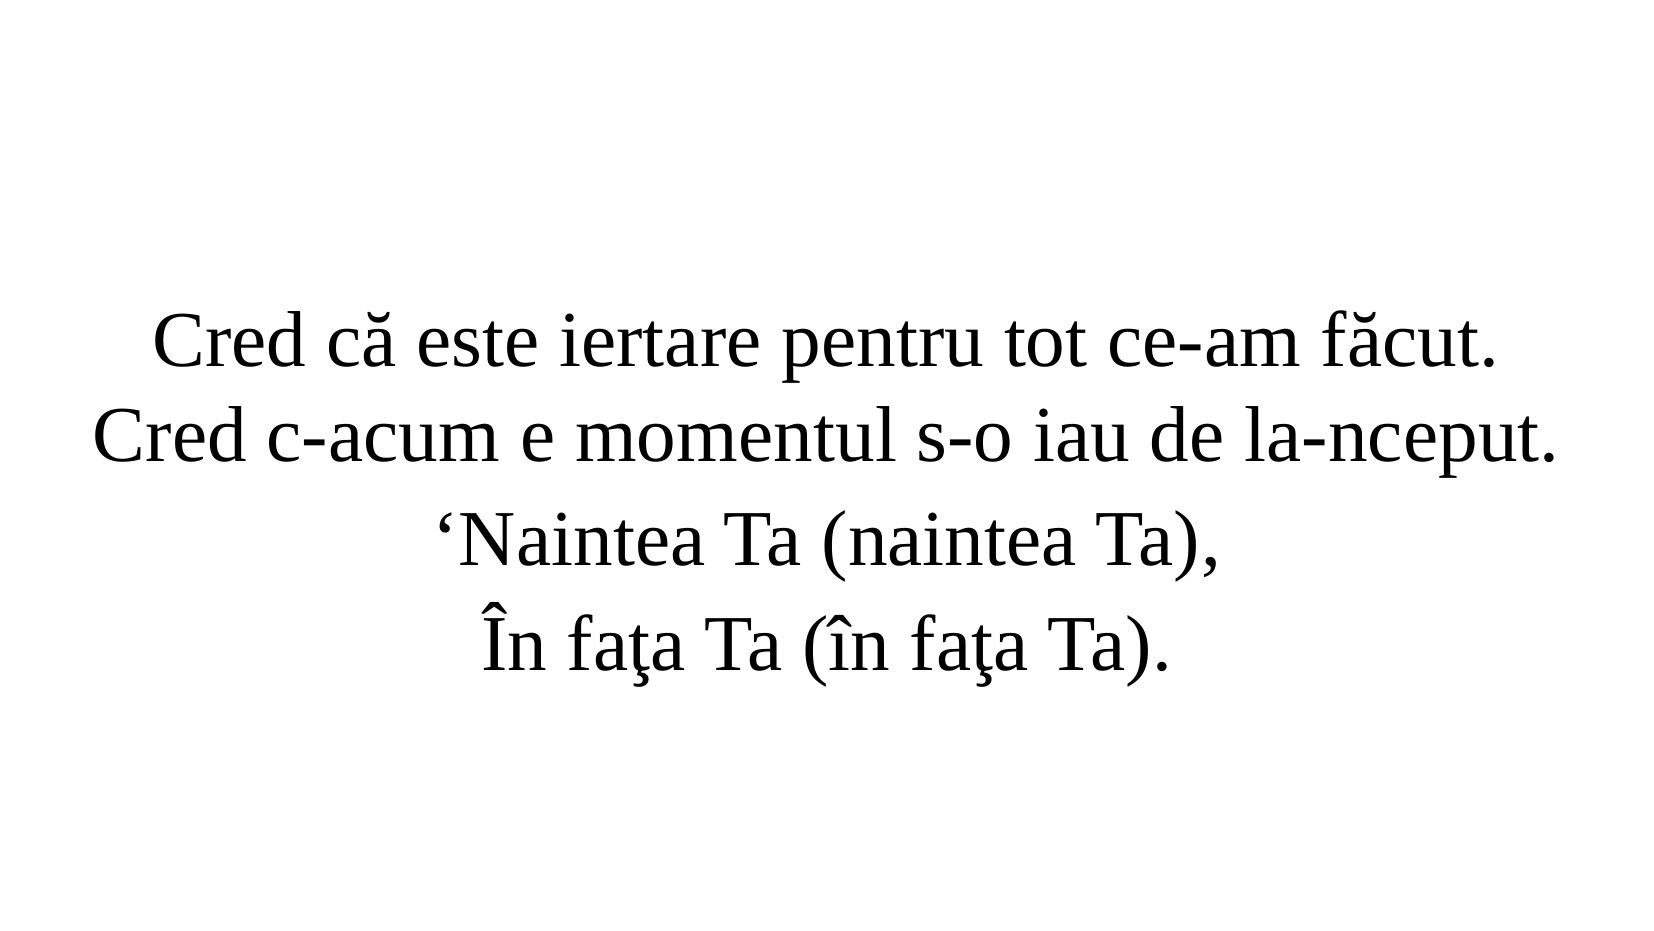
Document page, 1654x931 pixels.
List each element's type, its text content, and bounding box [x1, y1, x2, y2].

subtitle Cred că este iertare pentru tot ce-am făcut. Cred c-acum e momentul s-o iau de la-nceput. ‘Naintea Ta (naintea Ta), În faţa Ta (în faţa Ta). [0, 279, 1654, 641]
